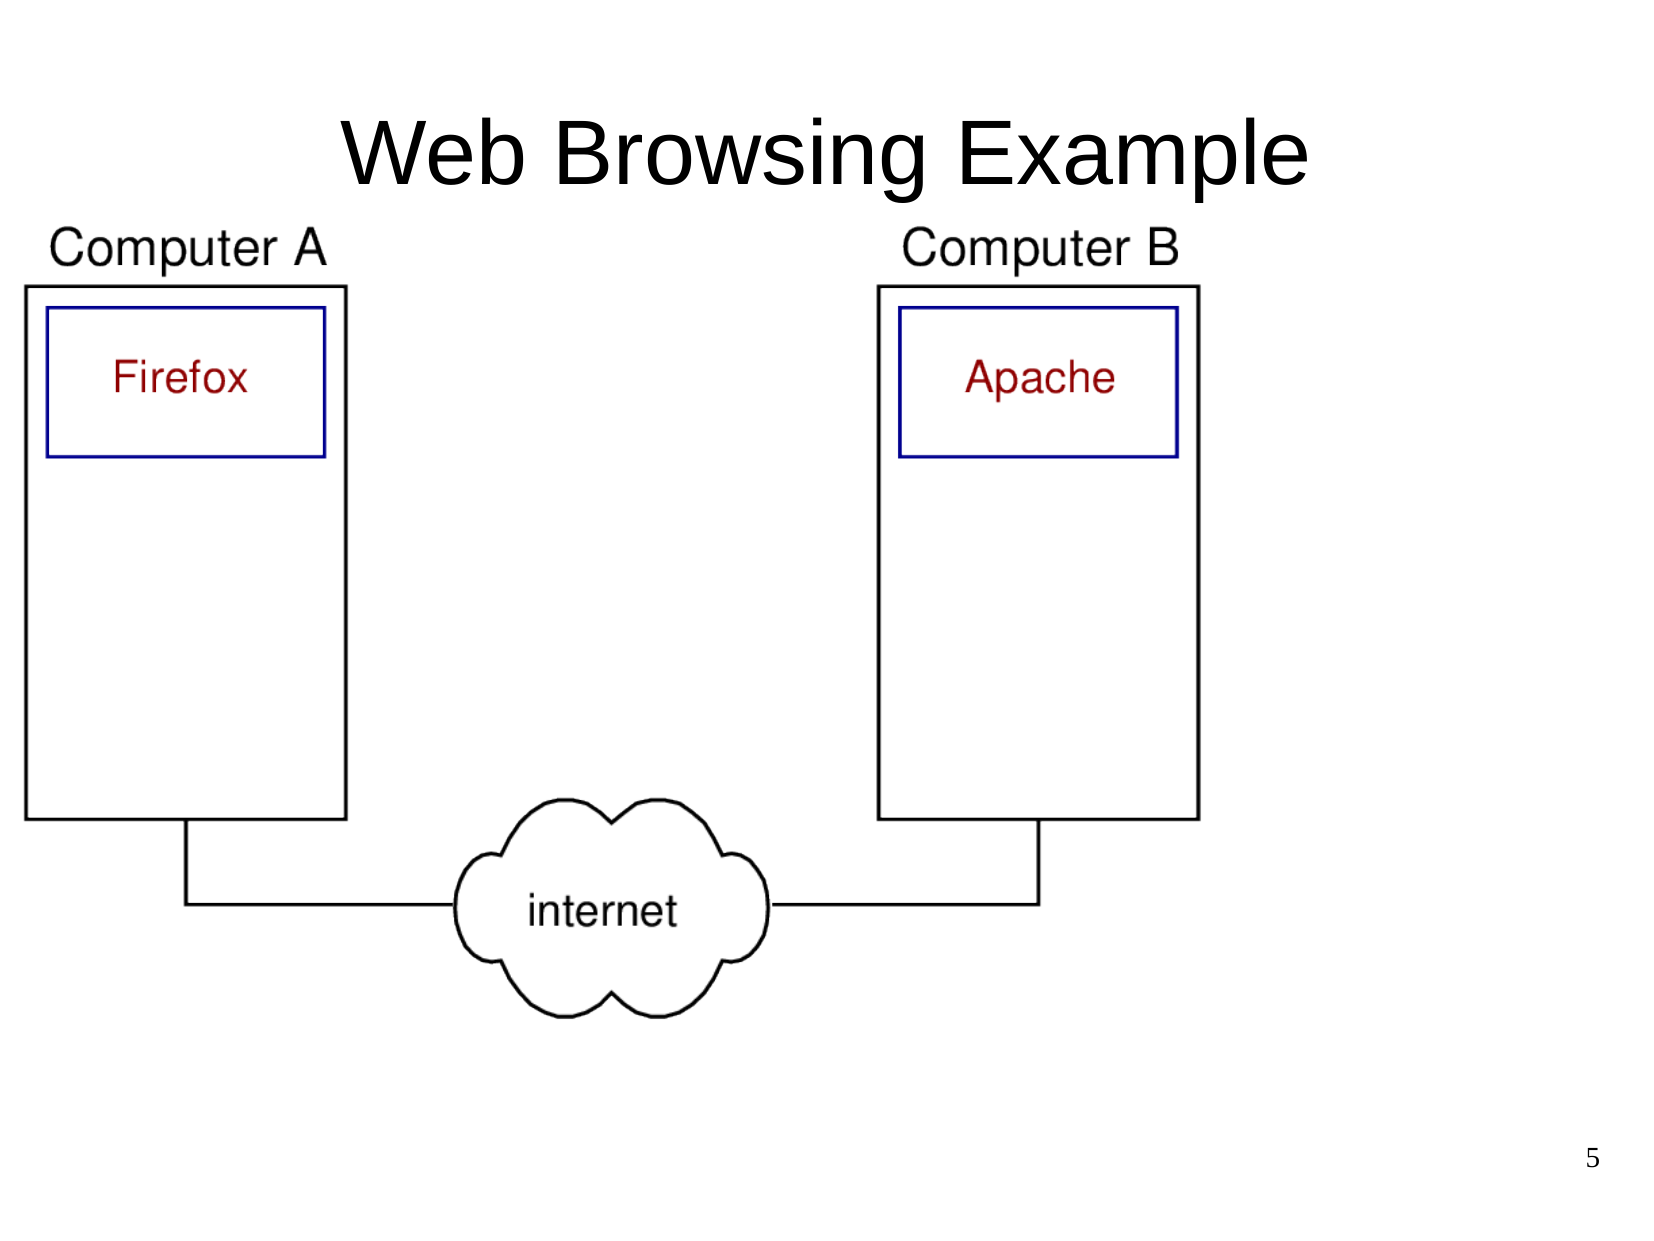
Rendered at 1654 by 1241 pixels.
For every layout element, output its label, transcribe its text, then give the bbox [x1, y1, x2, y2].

picture [21, 218, 1654, 1022]
title Web Browsing Example [82, 49, 1571, 218]
